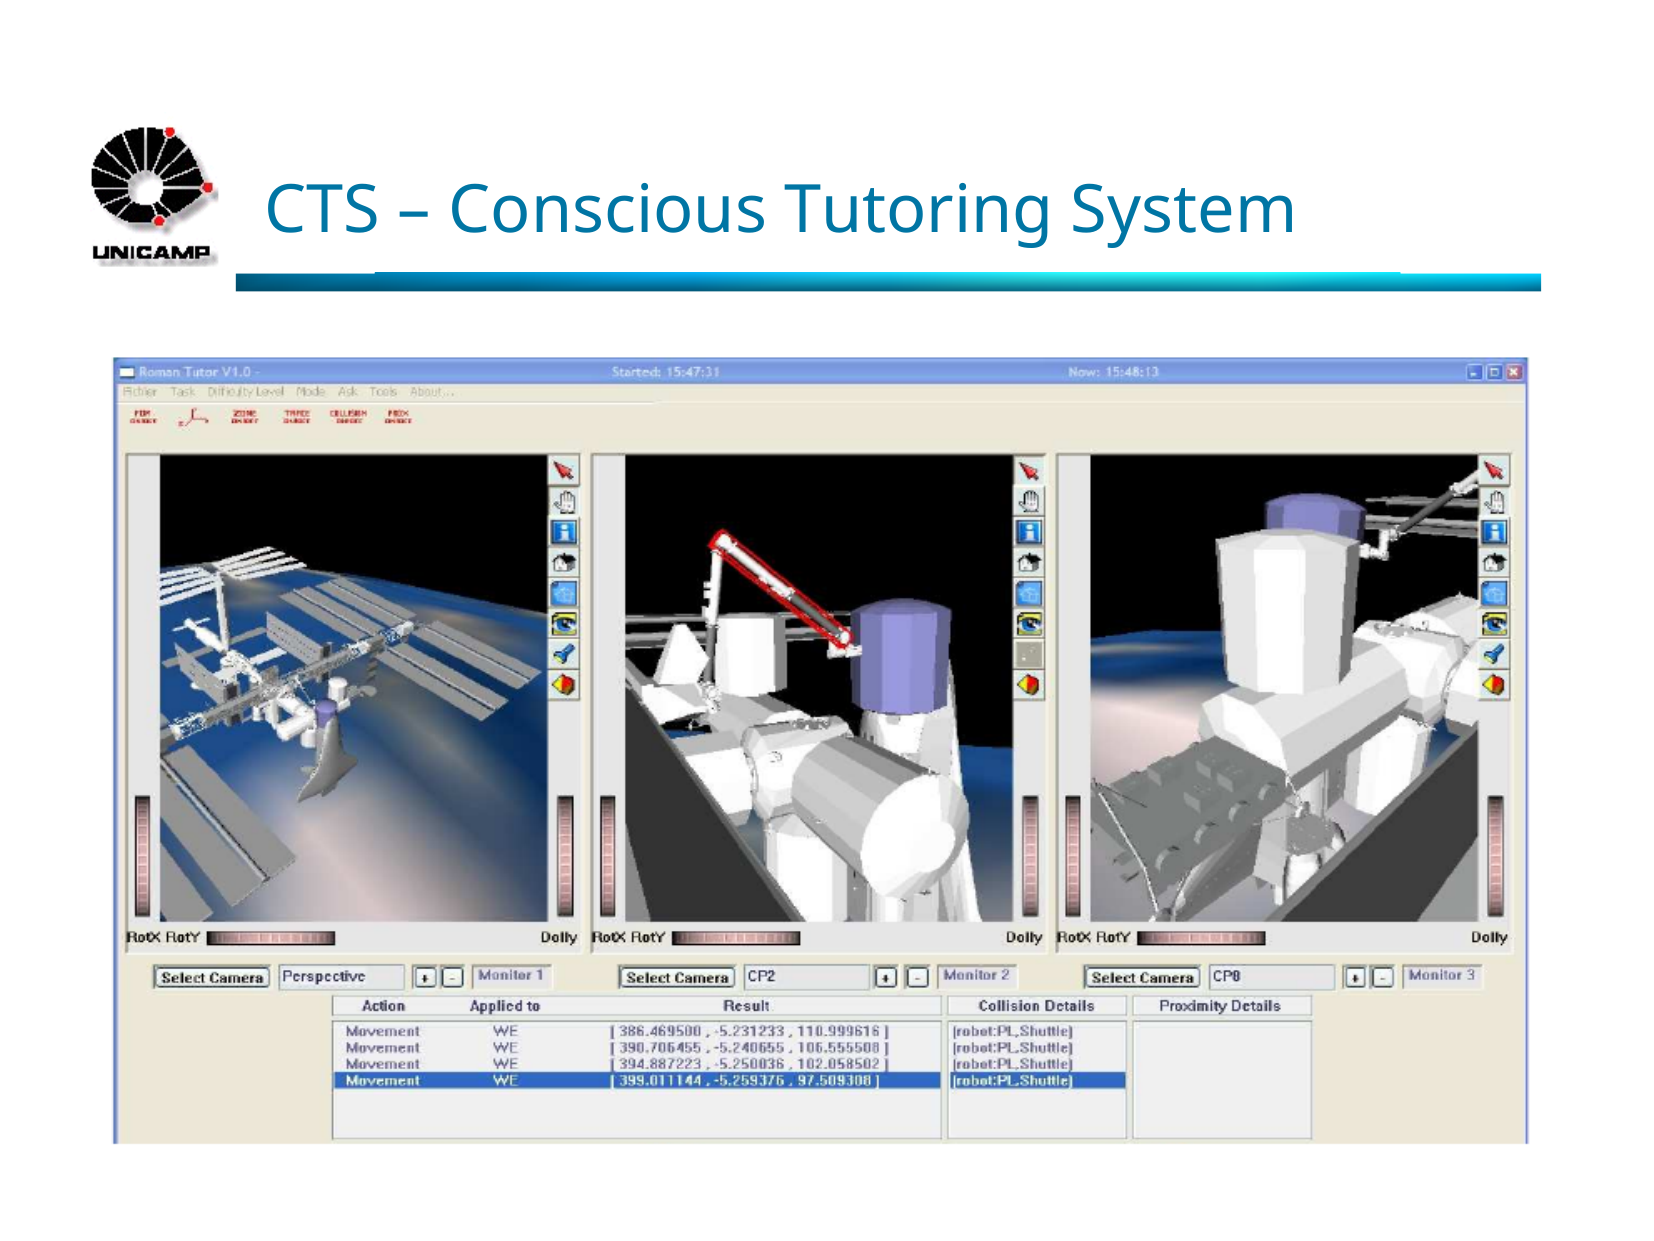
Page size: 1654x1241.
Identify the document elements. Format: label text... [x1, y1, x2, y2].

picture [107, 353, 1536, 1152]
title CTS – Conscious Tutoring System [264, 57, 1534, 250]
picture [125, 272, 1654, 295]
